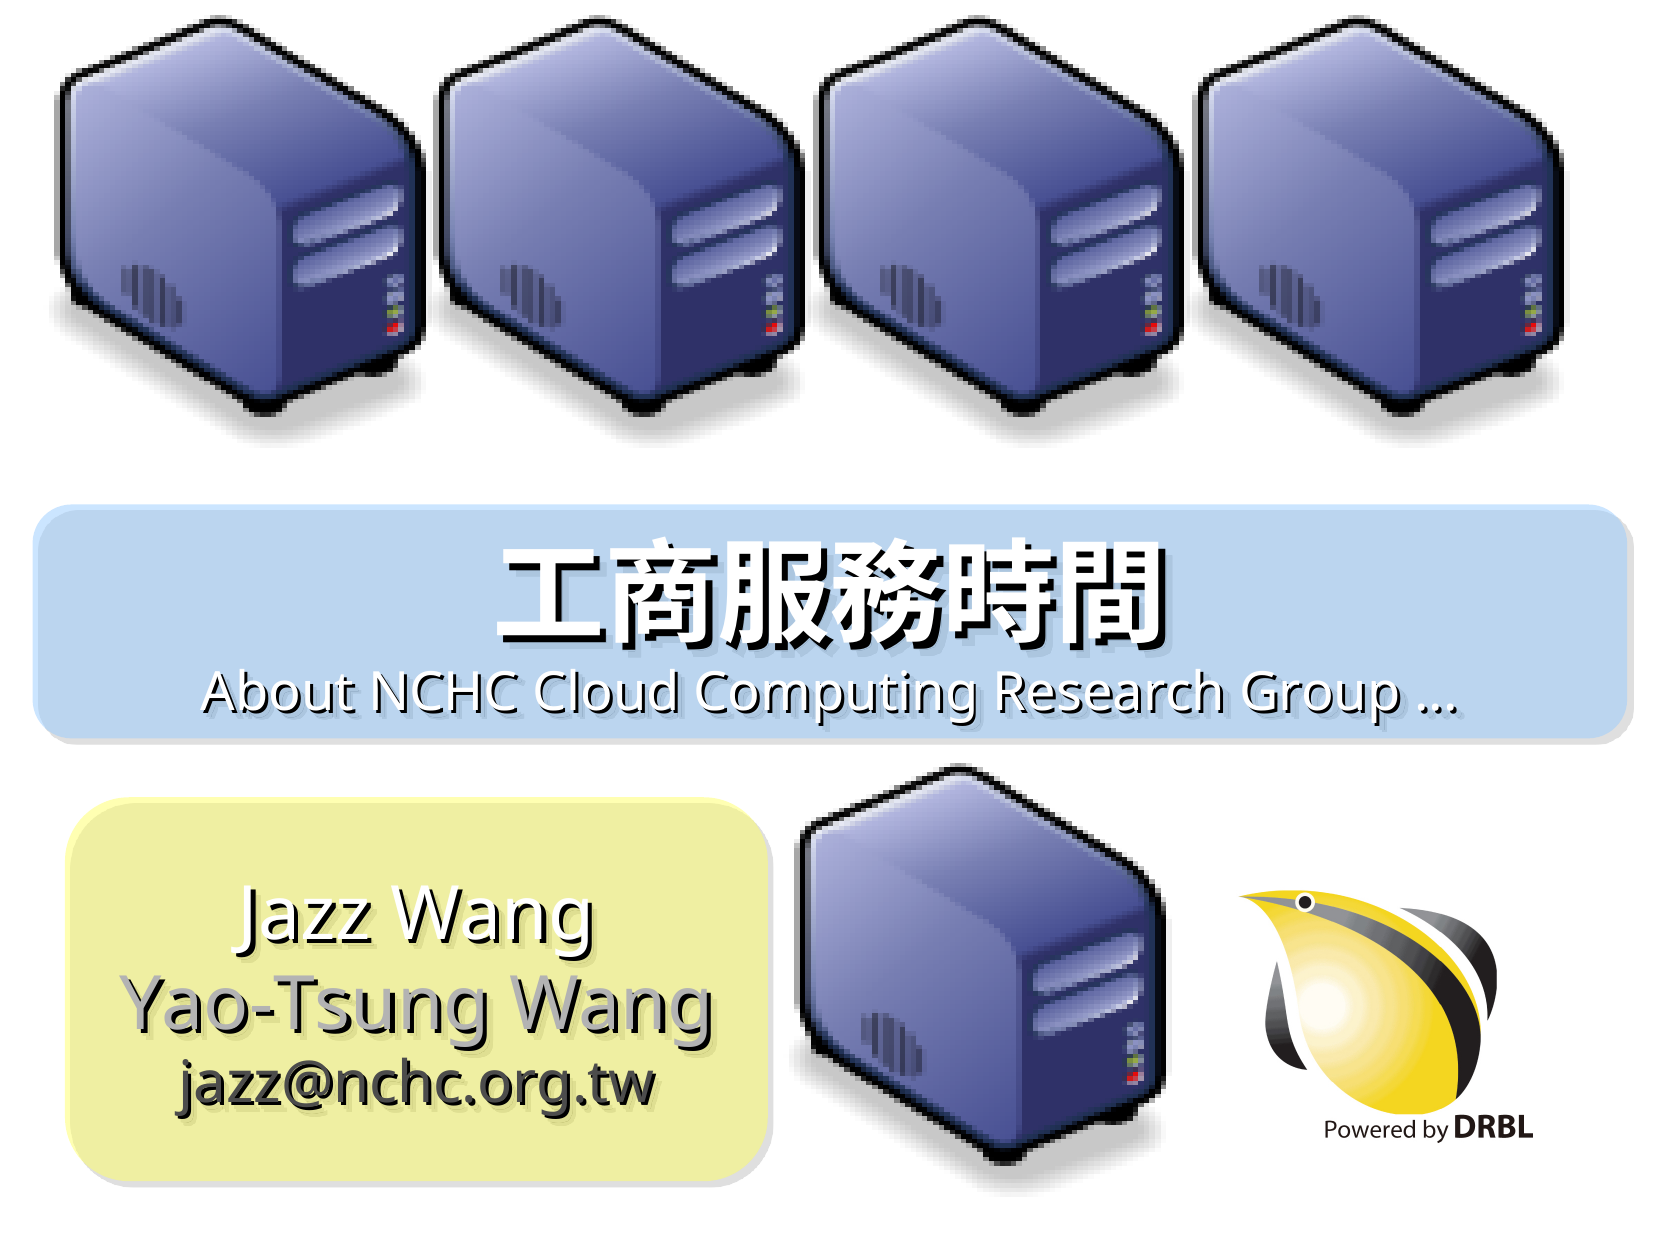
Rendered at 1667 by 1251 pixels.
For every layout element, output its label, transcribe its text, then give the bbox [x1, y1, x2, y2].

text_box Jazz Wang Yao-Tsung Wang jazz@nchc.org.tw [64, 797, 768, 1182]
text_box 工商服務時間 About NCHC Cloud Computing Research Group ... [32, 504, 1628, 739]
picture [27, 2, 1609, 502]
picture [1224, 874, 1548, 1152]
picture [767, 750, 1211, 1251]
